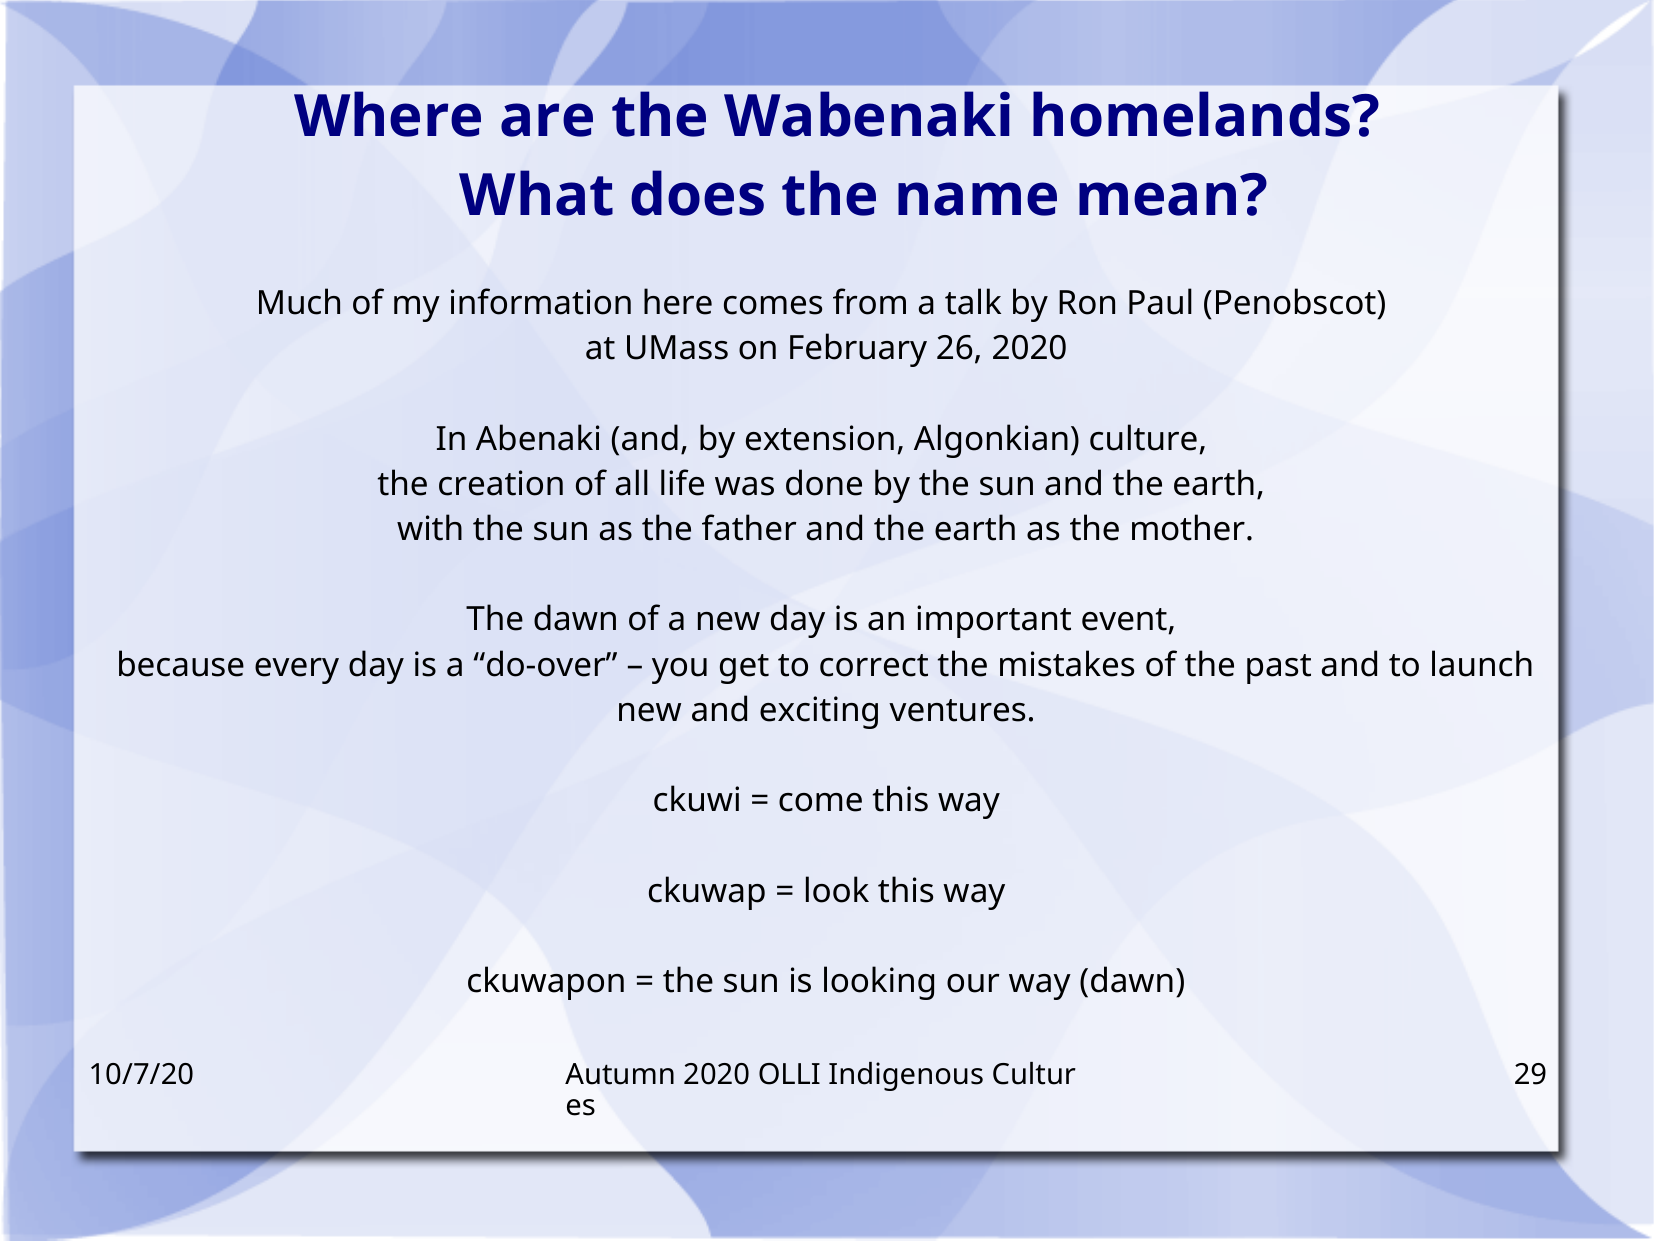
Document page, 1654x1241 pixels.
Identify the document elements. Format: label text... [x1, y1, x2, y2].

title Where are the Wabenaki homelands? What does the name mean? [82, 49, 1571, 231]
text_box Much of my information here comes from a talk by Ron Paul (Penobscot) at UMass on February 26, 2020 In Abenaki (and, by extension, Algonkian) culture, the creation of all life was done by the sun and the earth, with the sun as the father and the earth as the mother. The dawn of a new day is an important event, because every day is a “do-over” – you get to correct the mistakes of the past and to launch new and exciting ventures. ckuwi = come this way ckuwap = look this way ckuwapon = the sun is looking our way (dawn) [82, 231, 1571, 1050]
picture [0, 0, 1654, 1241]
